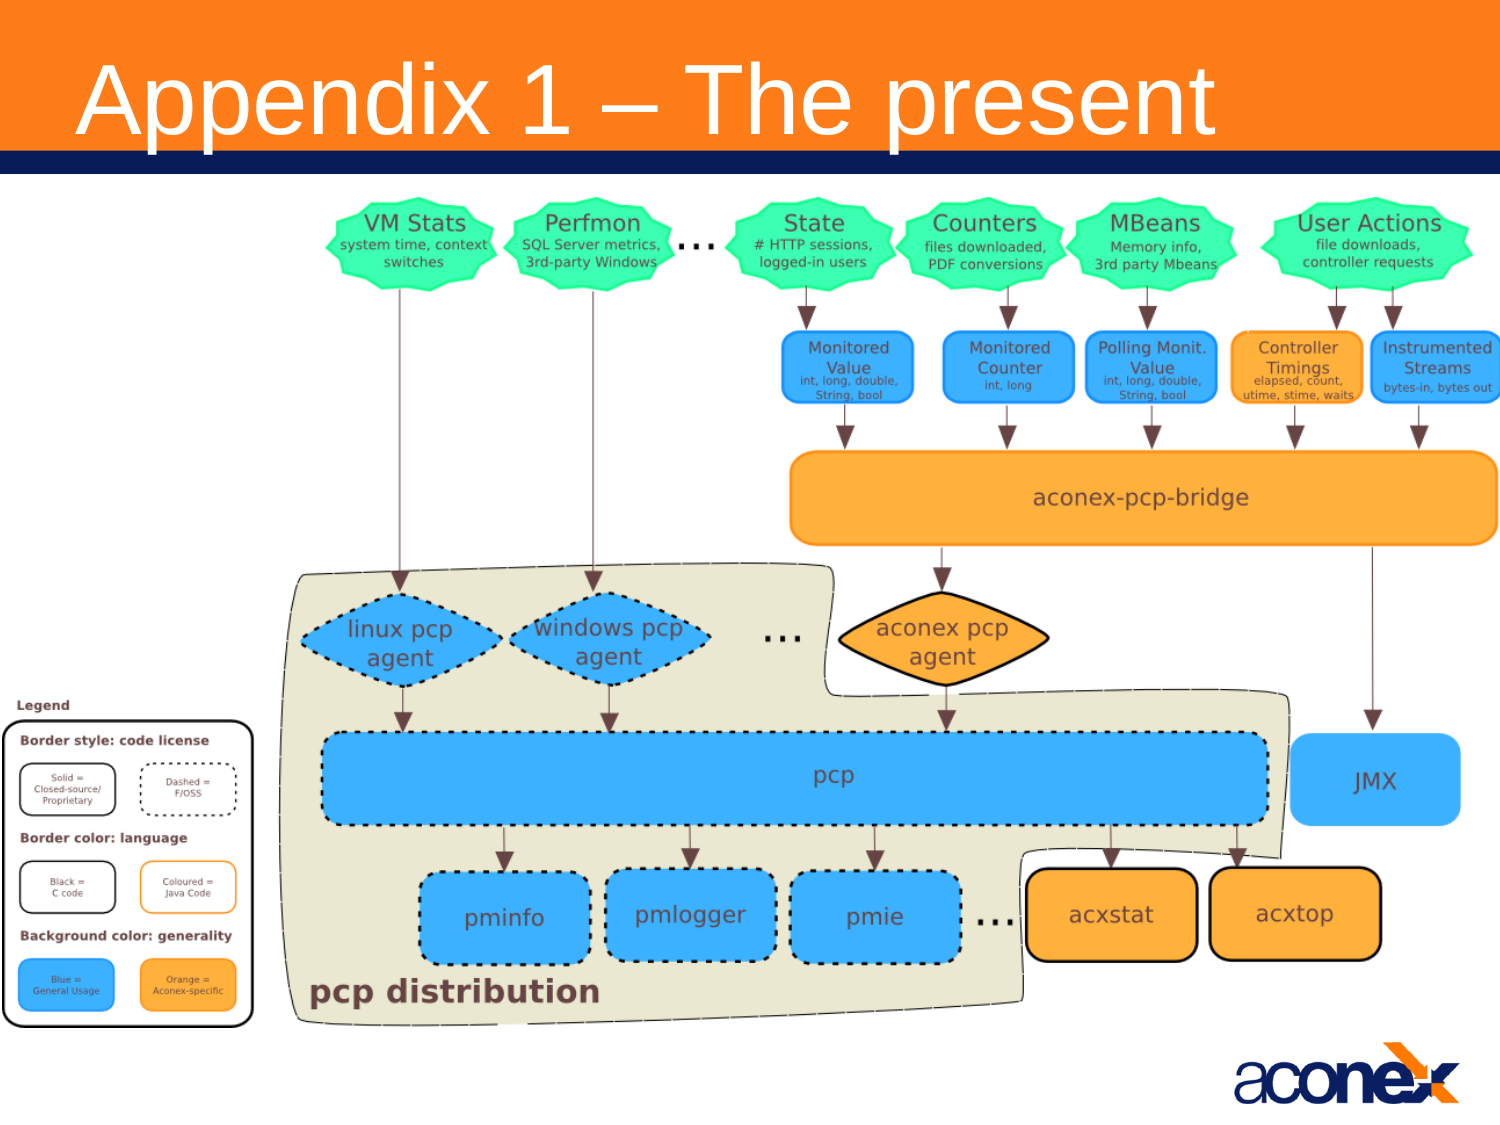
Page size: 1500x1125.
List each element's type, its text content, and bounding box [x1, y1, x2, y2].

picture [1234, 1042, 1460, 1104]
picture [2, 197, 1500, 1028]
title Appendix 1 – The present [75, 23, 1426, 176]
